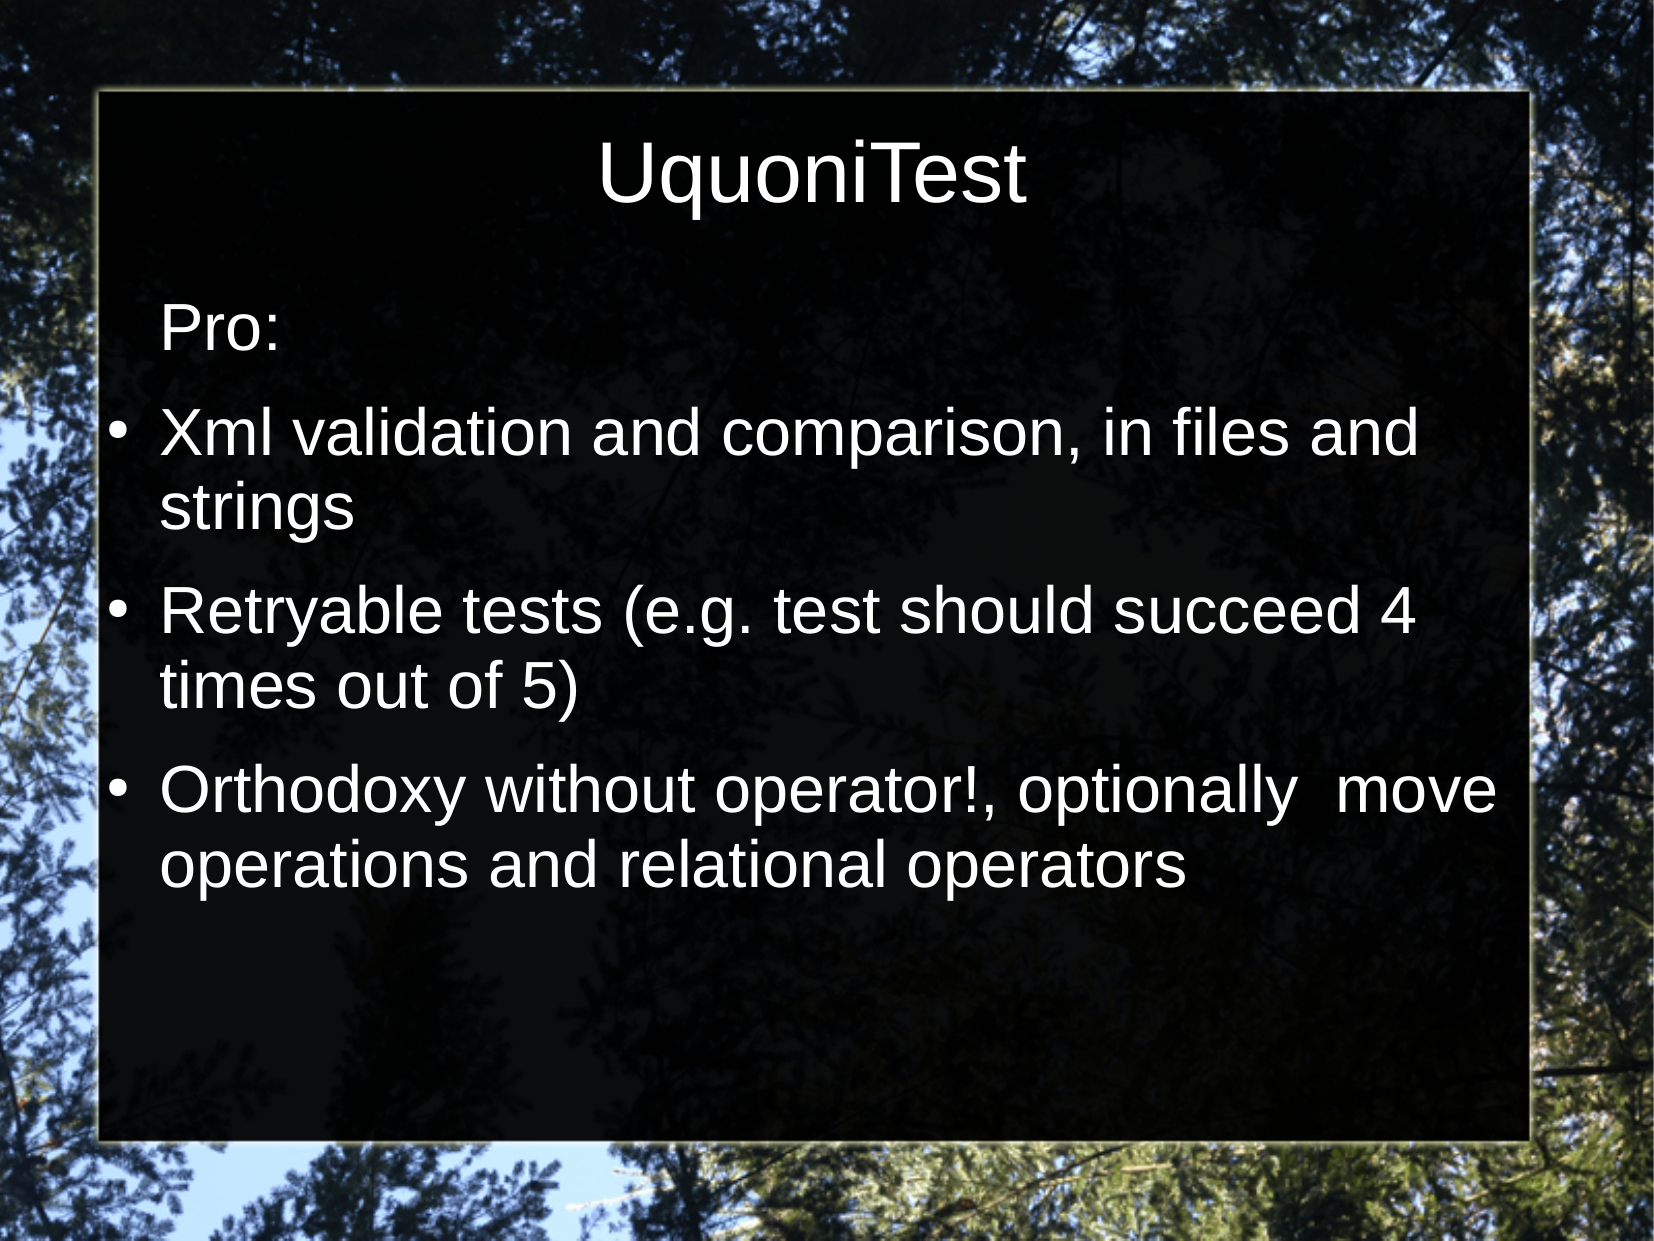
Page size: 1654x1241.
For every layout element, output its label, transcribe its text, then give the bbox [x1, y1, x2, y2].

list Pro: Xml validation and comparison, in files and strings Retryable tests (e.g. test should succeed 4 times out of 5) Orthodoxy without operator!, optionally move operations and relational operators [88, 290, 1536, 1109]
title UquoniTest [88, 88, 1536, 257]
picture [0, 0, 1654, 1241]
